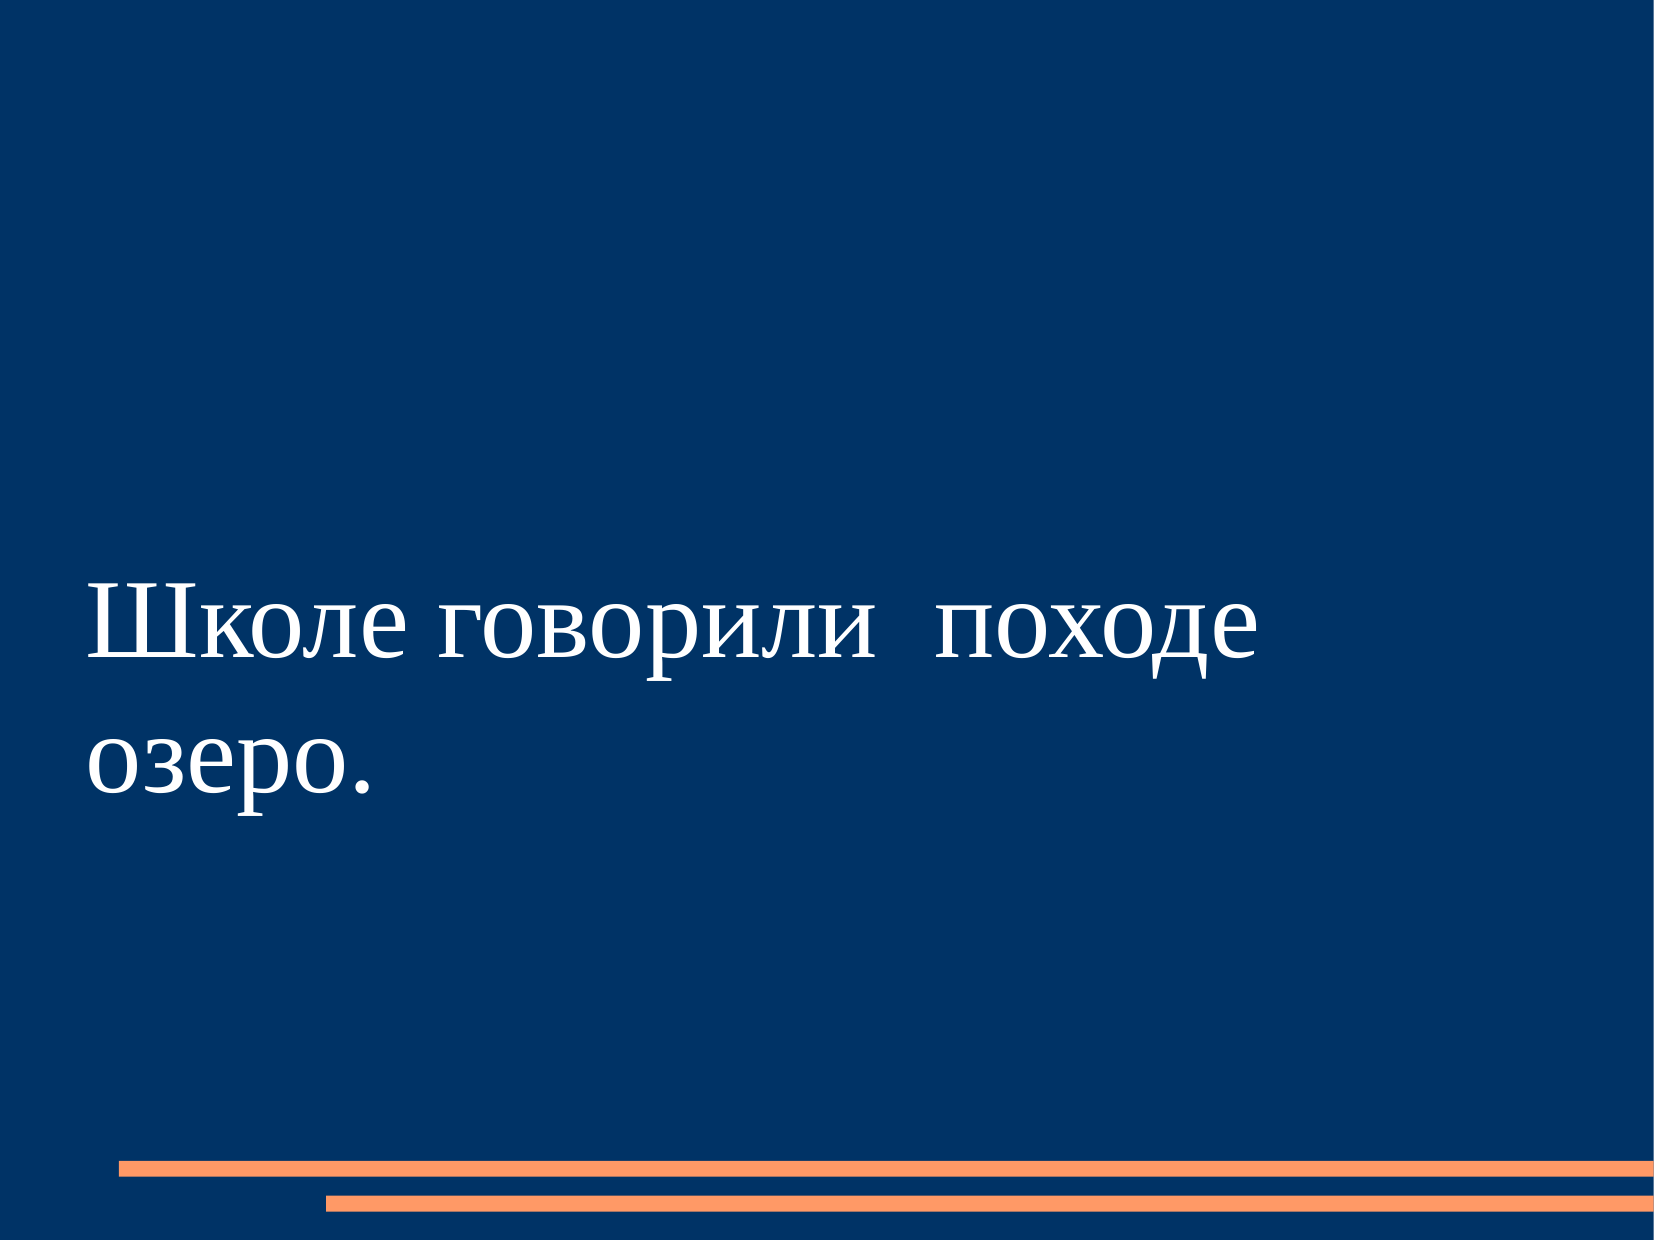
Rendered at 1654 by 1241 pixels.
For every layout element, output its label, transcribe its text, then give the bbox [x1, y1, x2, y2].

text_box Школе говорили походе озеро. [71, 537, 1500, 822]
